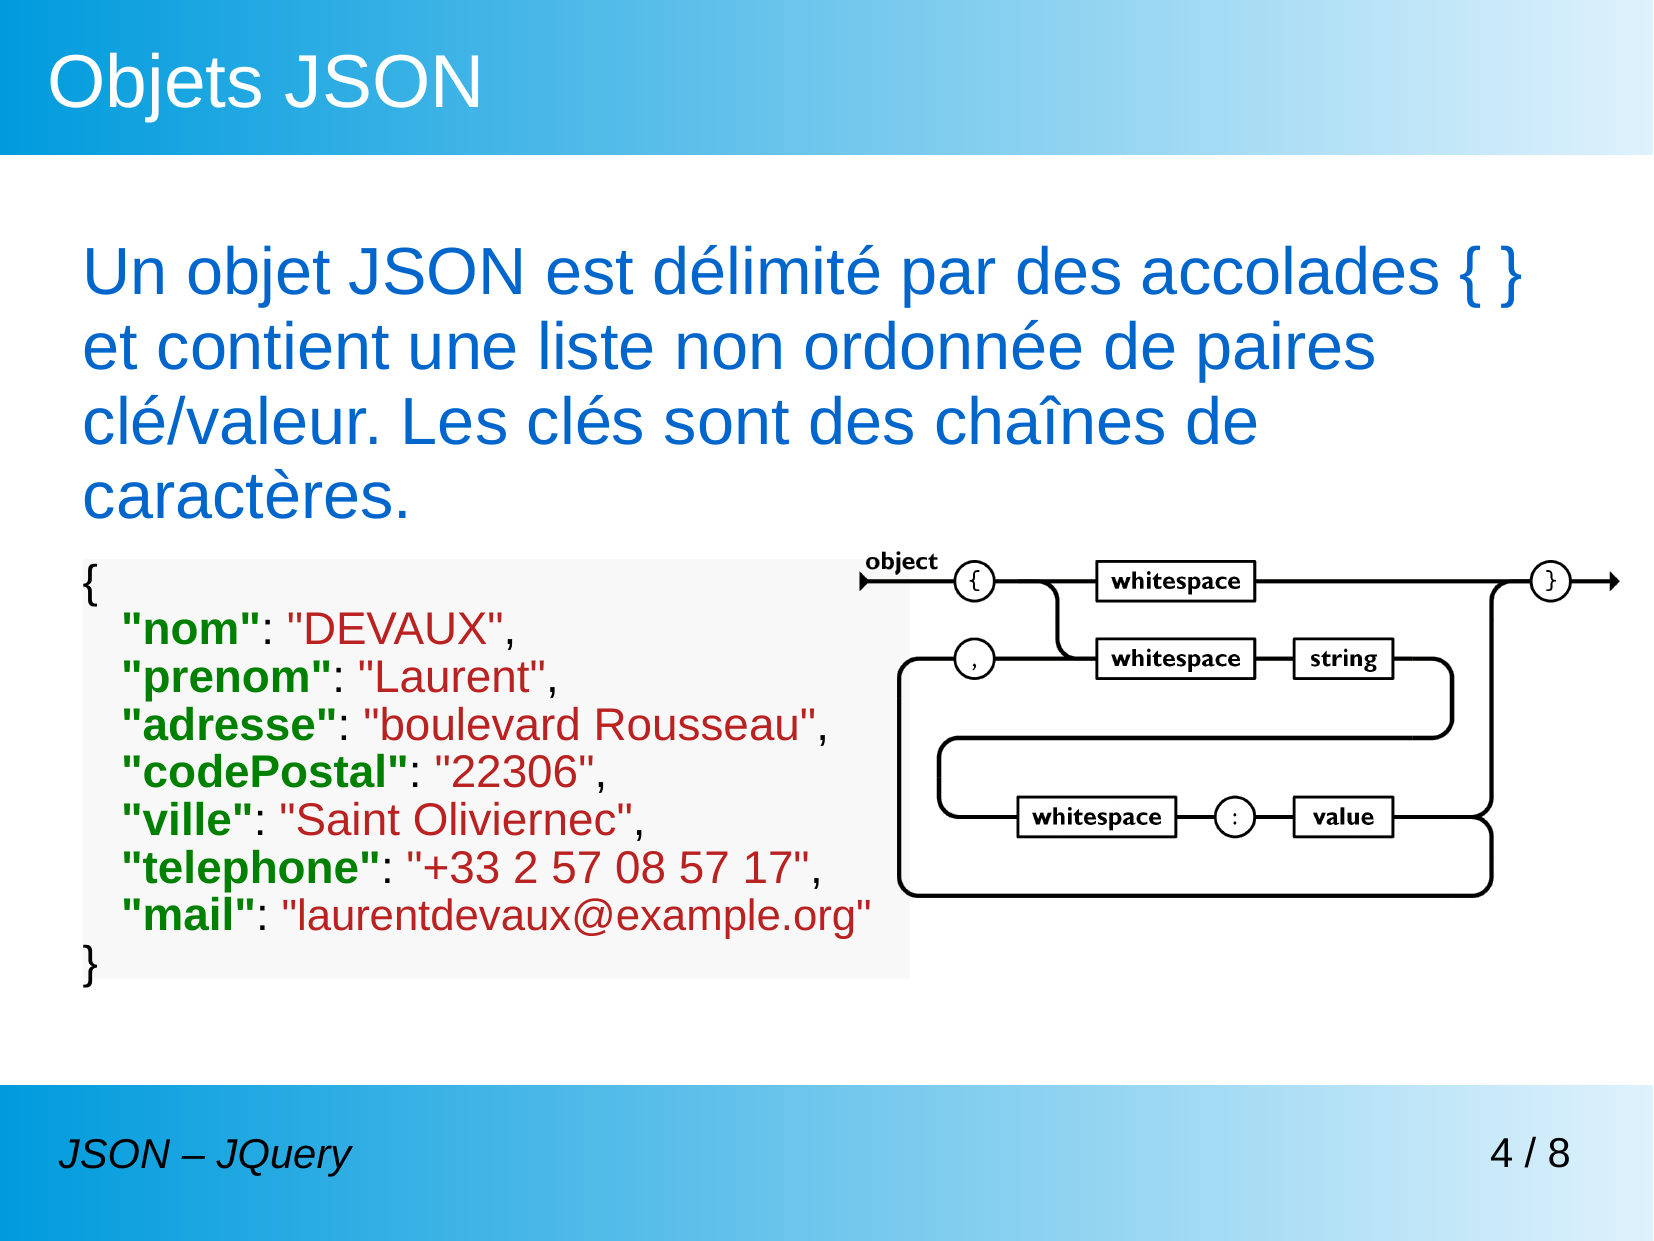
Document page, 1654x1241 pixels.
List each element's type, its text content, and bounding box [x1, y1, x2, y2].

title Objets JSON [47, 28, 1536, 134]
picture [852, 539, 1620, 898]
picture [137, 1086, 142, 1240]
list { "nom": "DEVAUX", "prenom": "Laurent", "adresse": "boulevard Rousseau", "codePostal": "22306", "ville": "Saint Oliviernec", "telephone": "+33 2 57 08 57 17", "mail": "laurentdevaux@example.org" } [82, 559, 910, 979]
list Un objet JSON est délimité par des accolades { } et contient une liste non ordonnée de paires clé/valeur. Les clés sont des chaînes de caractères. [82, 234, 1571, 546]
